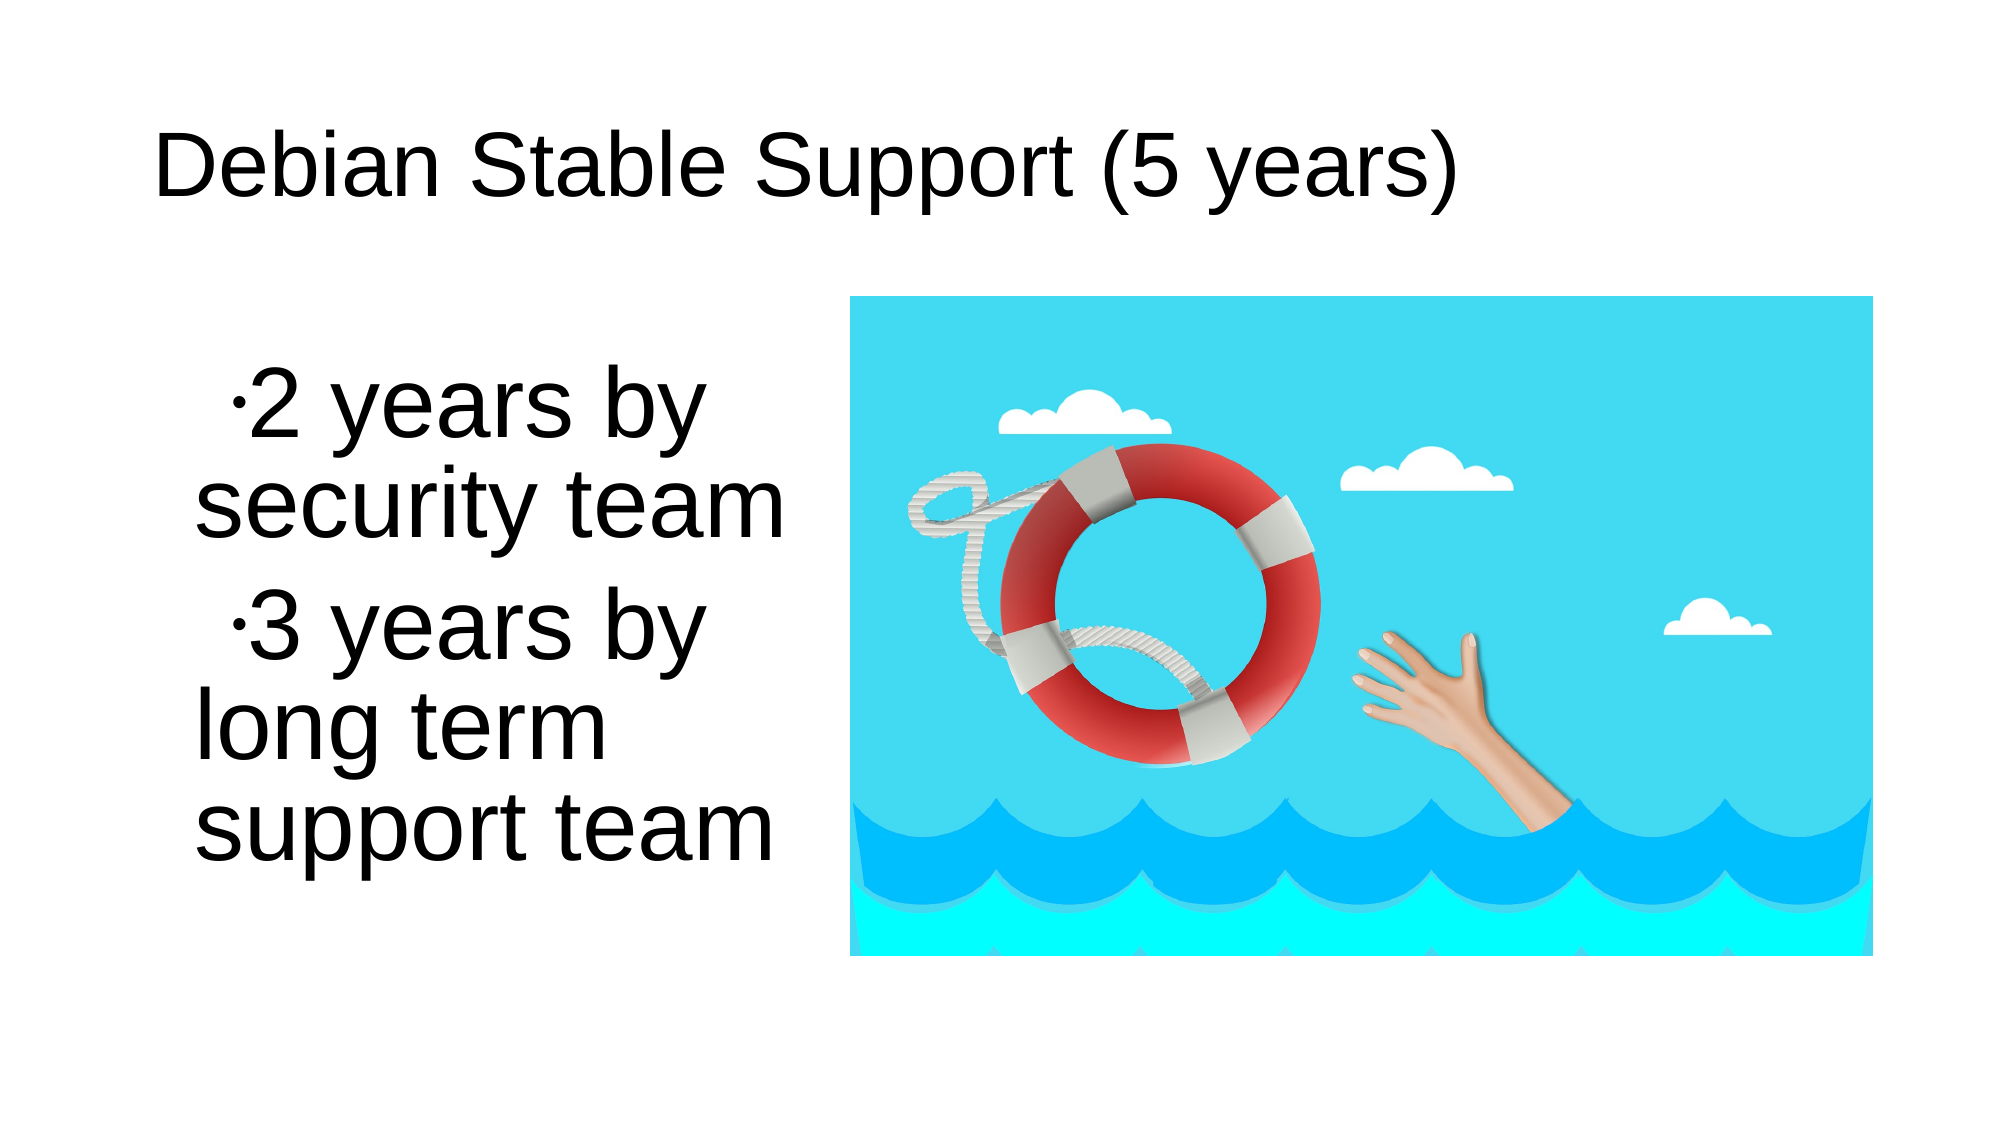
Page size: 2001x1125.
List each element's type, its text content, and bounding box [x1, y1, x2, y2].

picture [850, 296, 1873, 956]
list 2 years by security team 3 years by long term support team [137, 349, 850, 914]
title Debian Stable Support (5 years) [137, 59, 1863, 278]
